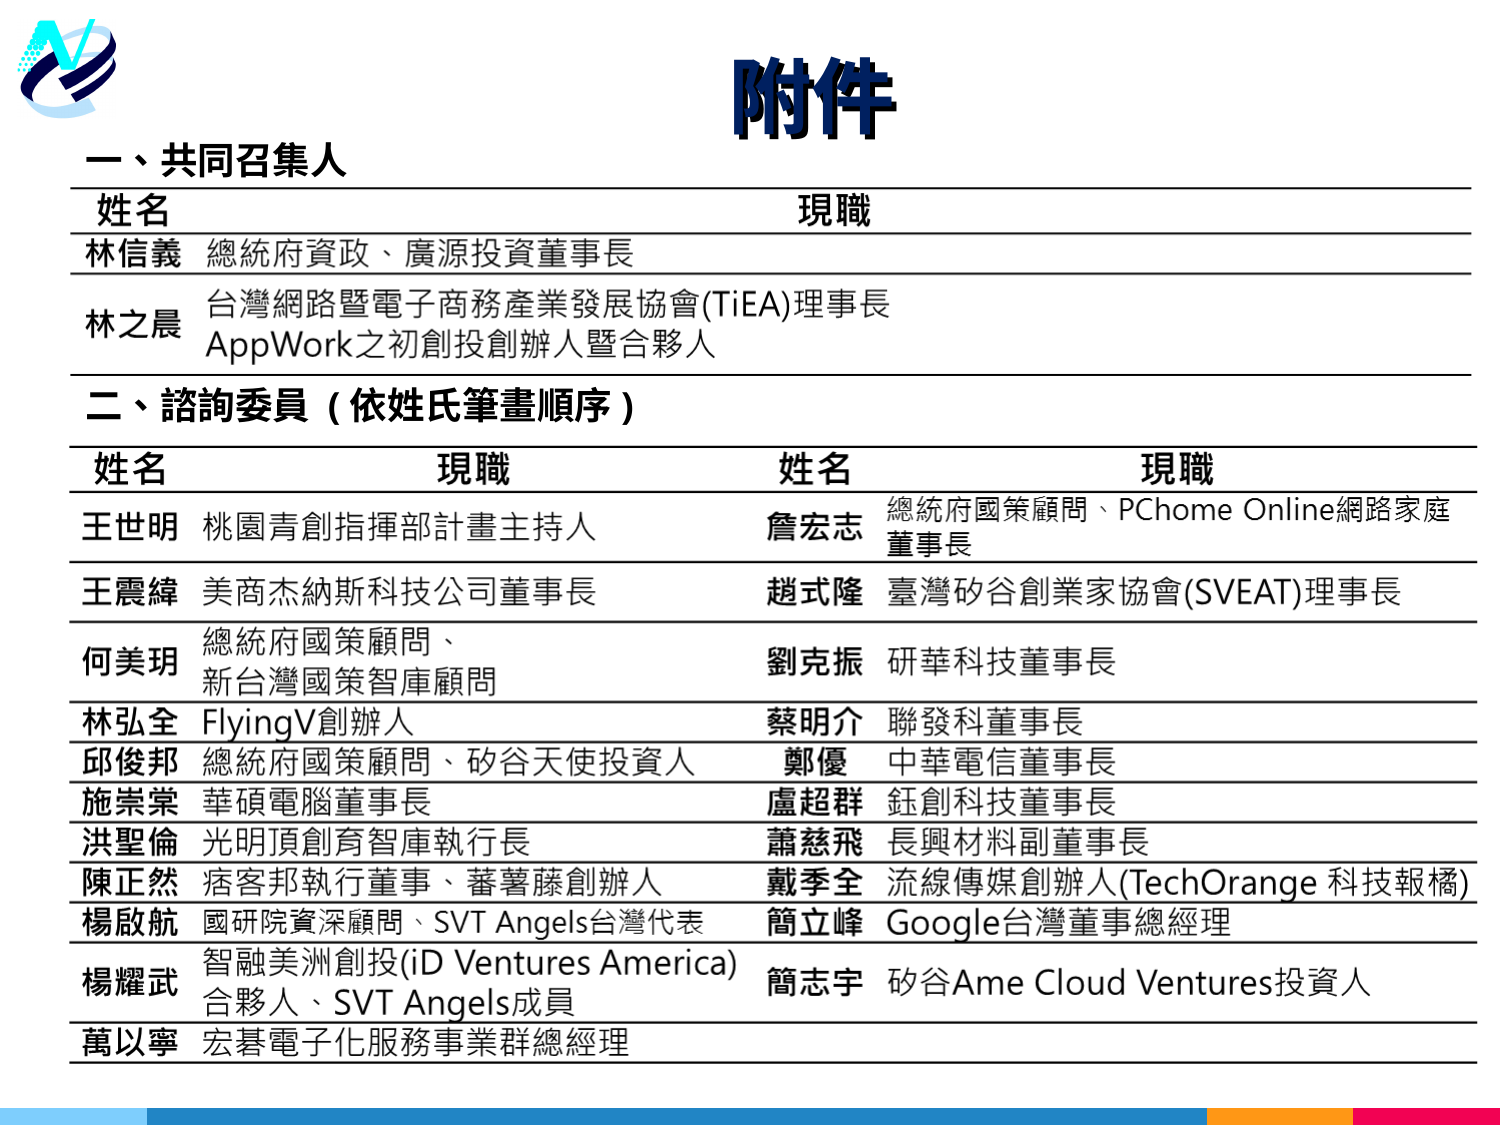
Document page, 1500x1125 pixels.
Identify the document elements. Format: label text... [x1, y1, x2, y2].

title 附件 [123, 0, 1500, 188]
text_box 二、諮詢委員 (依姓氏筆畫順序) [70, 374, 630, 436]
picture [69, 435, 1478, 1083]
text_box 一、共同召集人 [70, 129, 366, 191]
picture [70, 188, 1472, 384]
